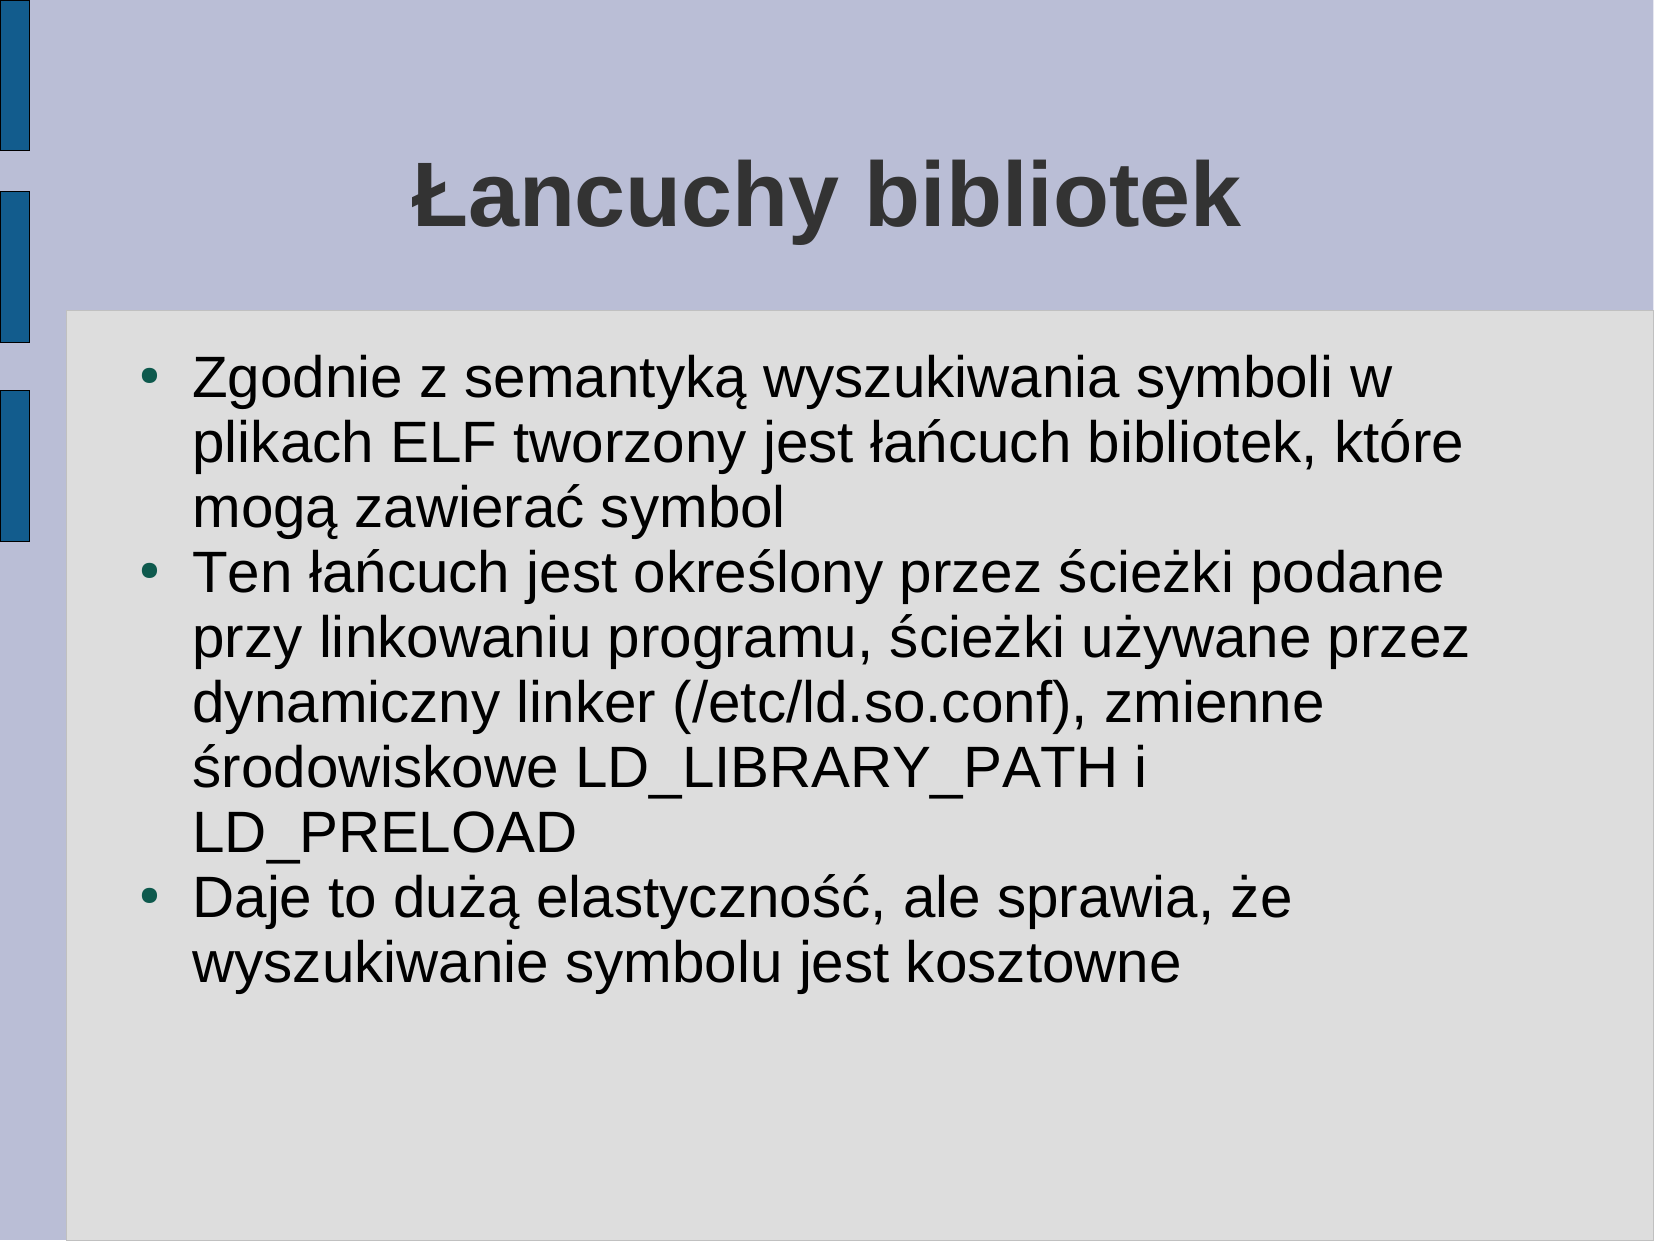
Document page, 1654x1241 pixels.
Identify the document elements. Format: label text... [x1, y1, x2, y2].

list Zgodnie z semantyką wyszukiwania symboli w plikach ELF tworzony jest łańcuch bibliotek, które mogą zawierać symbol Ten łańcuch jest określony przez ścieżki podane przy linkowaniu programu, ścieżki używane przez dynamiczny linker (/etc/ld.so.conf), zmienne środowiskowe LD_LIBRARY_PATH i LD_PRELOAD Daje to dużą elastyczność, ale sprawia, że wyszukiwanie symbolu jest kosztowne [121, 344, 1534, 1127]
title Łancuchy bibliotek [121, 91, 1534, 299]
